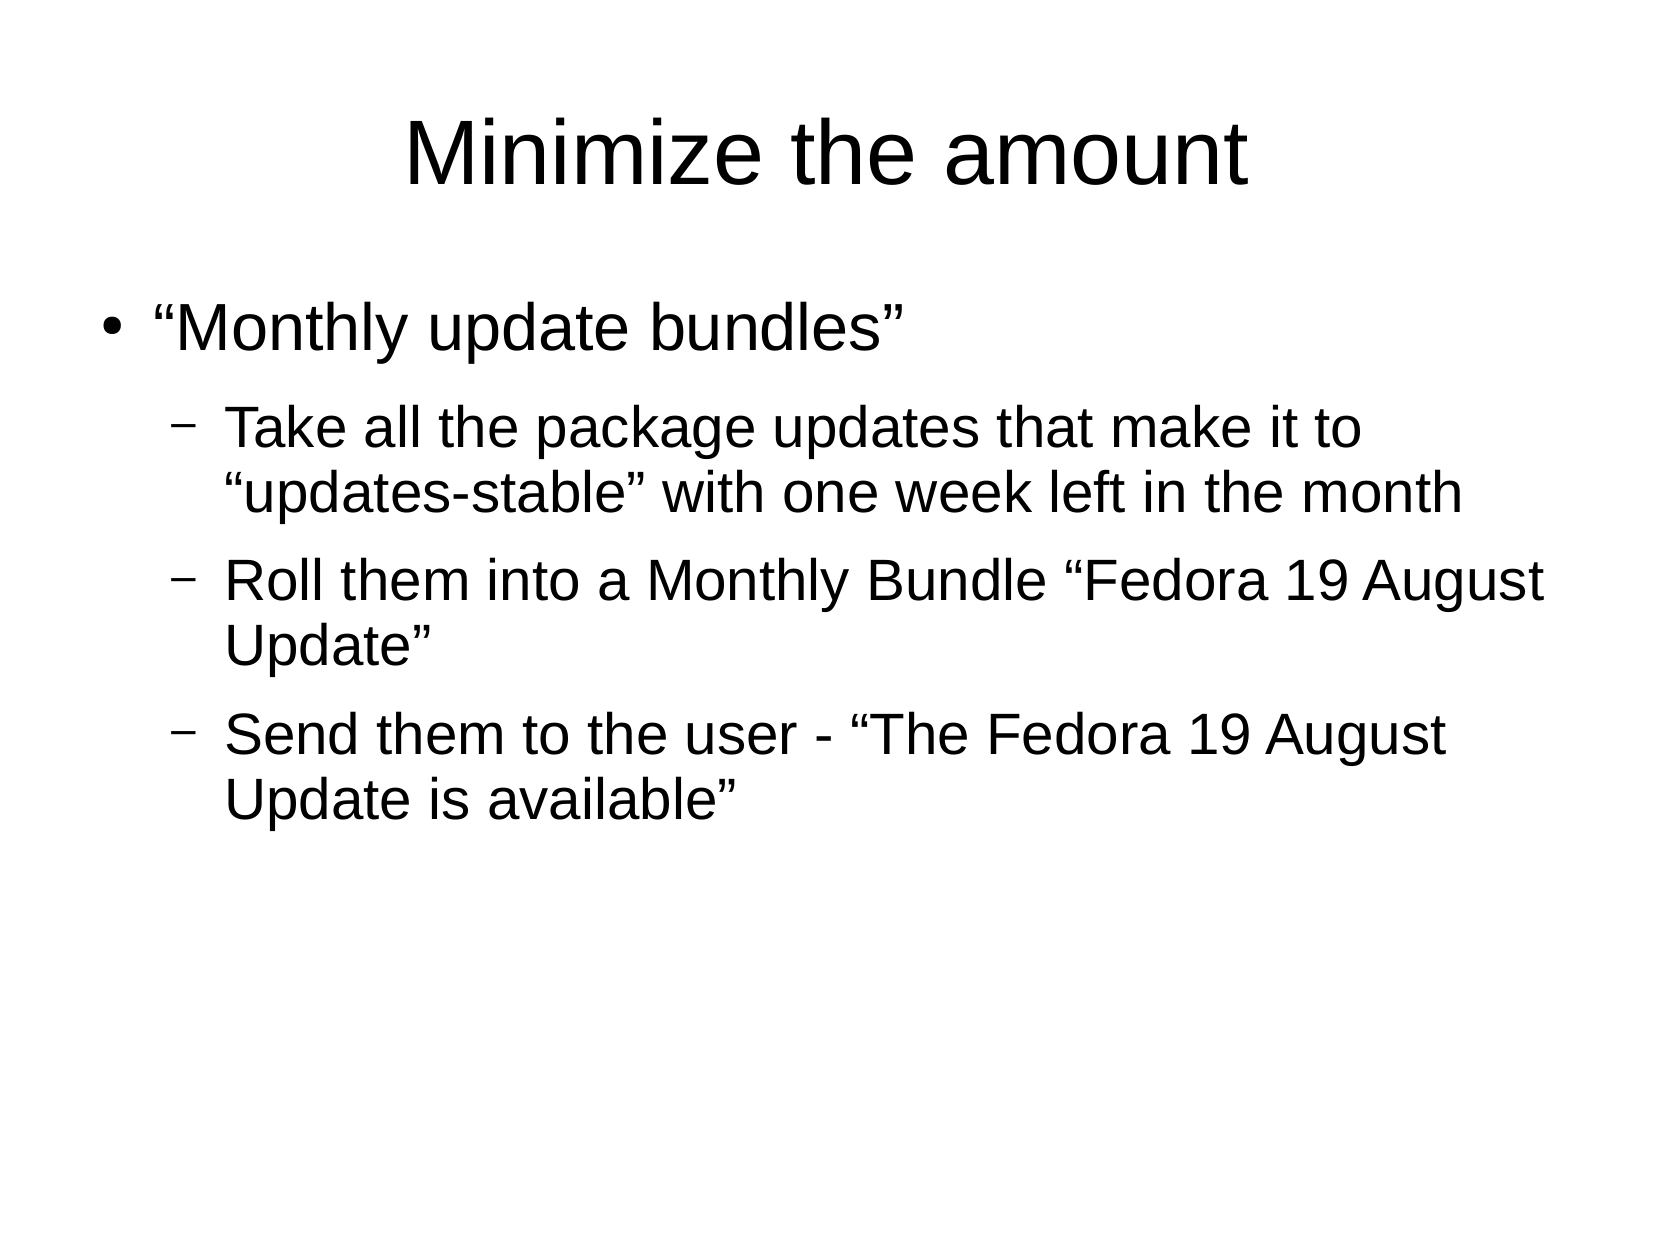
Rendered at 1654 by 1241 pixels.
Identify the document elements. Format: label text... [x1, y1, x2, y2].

title Minimize the amount [82, 49, 1571, 257]
list “Monthly update bundles” Take all the package updates that make it to “updates-stable” with one week left in the month Roll them into a Monthly Bundle “Fedora 19 August Update” Send them to the user - “The Fedora 19 August Update is available” [82, 290, 1571, 1010]
